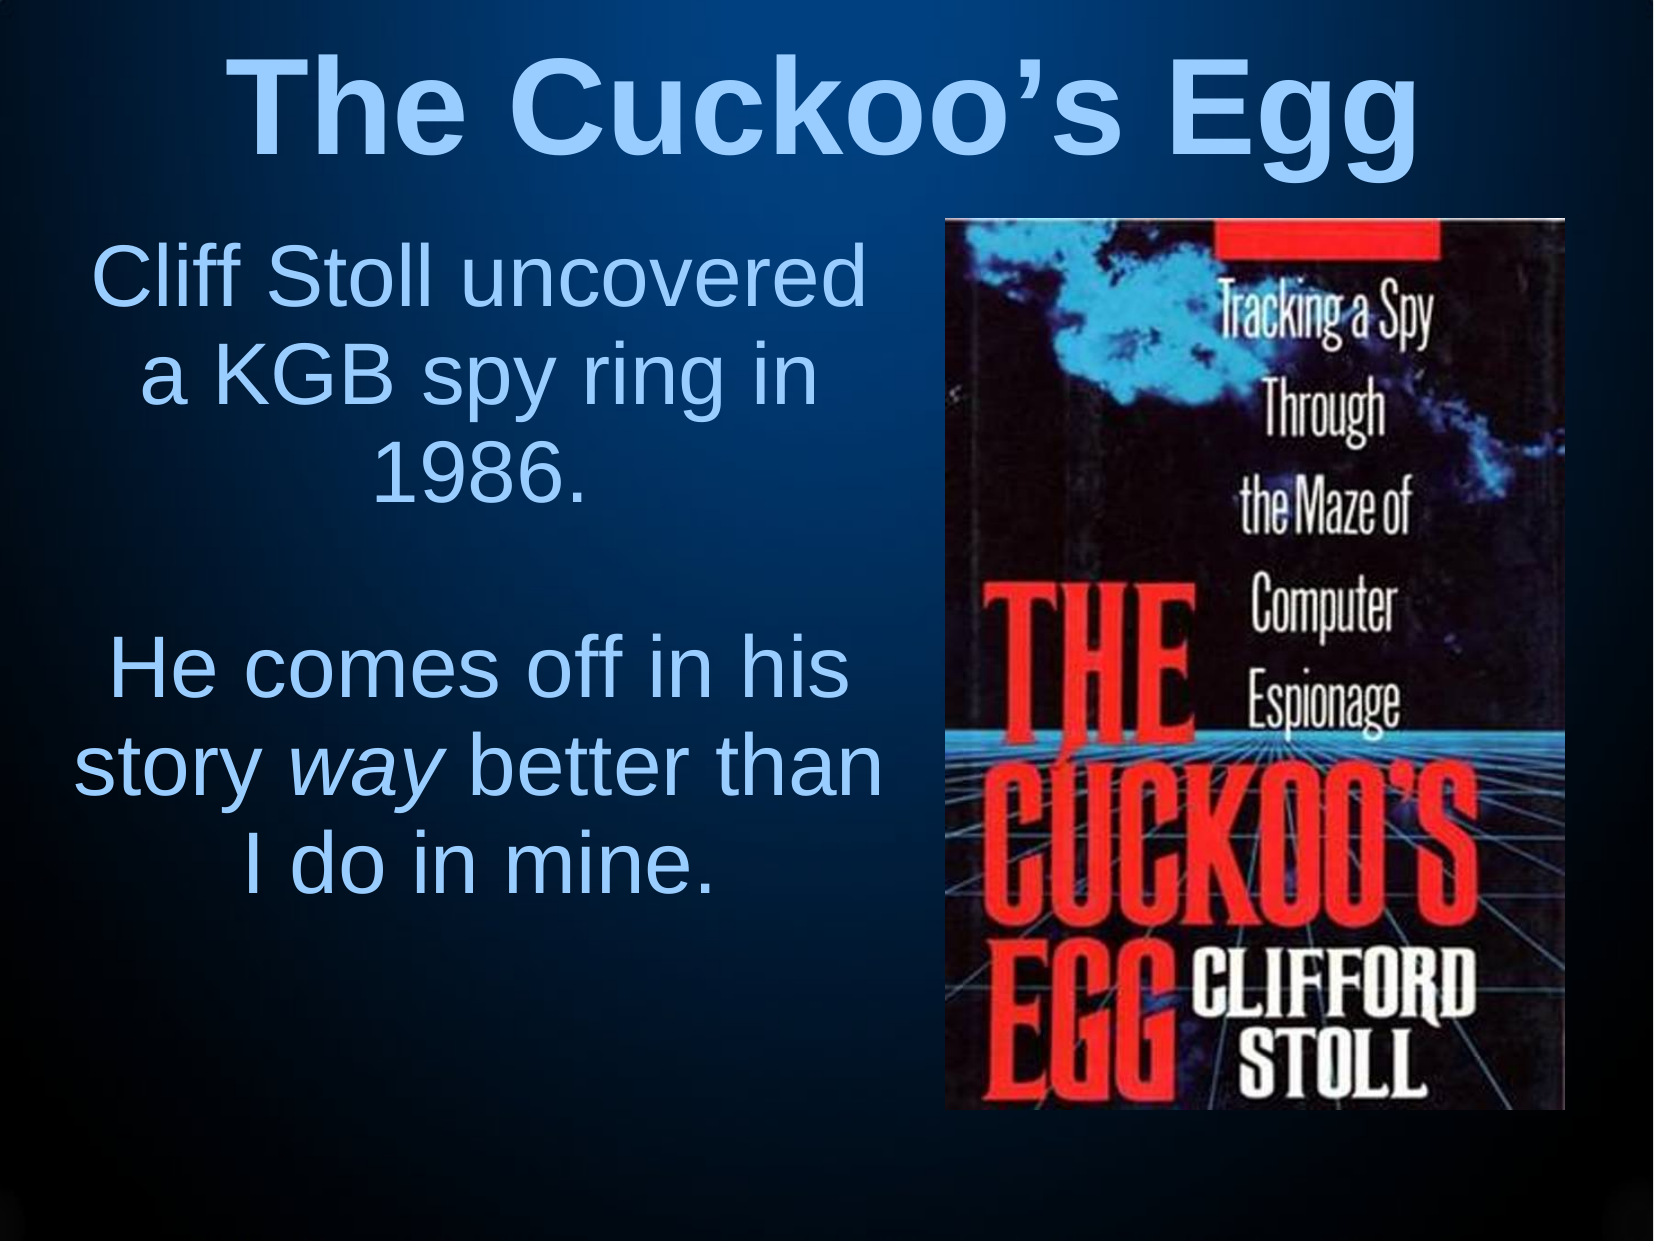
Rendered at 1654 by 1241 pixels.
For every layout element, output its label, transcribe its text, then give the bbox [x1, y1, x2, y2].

title The Cuckoo’s Egg [0, 2, 1651, 211]
picture [0, 0, 1654, 1241]
title Cliff Stoll uncovered a KGB spy ring in 1986. He comes off in his story way better than I do in mine. [60, 225, 901, 1111]
